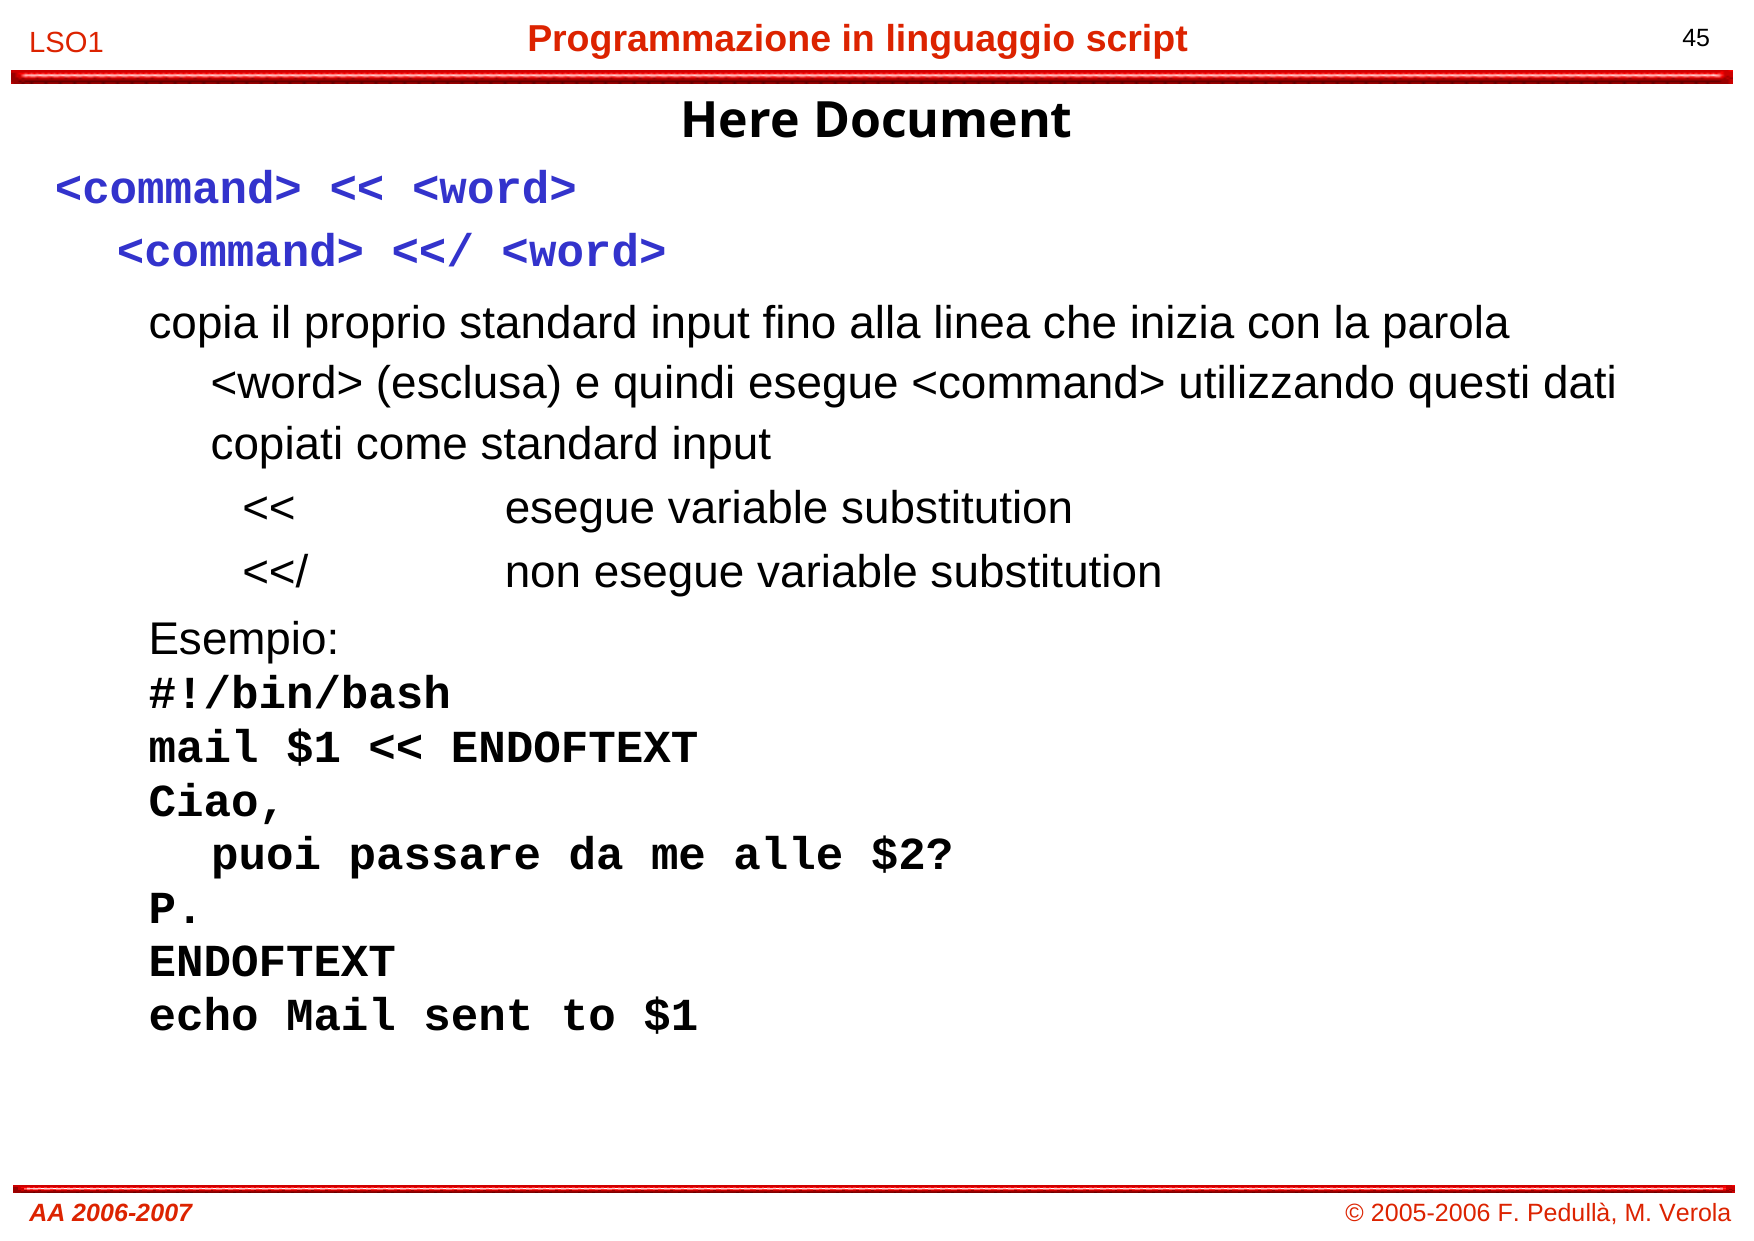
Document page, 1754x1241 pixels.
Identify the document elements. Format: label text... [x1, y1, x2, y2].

list <command> << <word> <command> <</ <word> copia il proprio standard input fino alla linea che inizia con la parola <word> (esclusa) e quindi esegue <command> utilizzando questi dati copiati come standard input << esegue variable substitution <</ non esegue variable substitution Esempio: #!/bin/bash mail $1 << ENDOFTEXT Ciao, puoi passare da me alle $2? P. ENDOFTEXT echo Mail sent to $1 [39, 145, 1677, 1163]
picture [13, 1185, 1735, 1193]
title Here Document [639, 72, 1114, 145]
picture [11, 70, 1733, 84]
